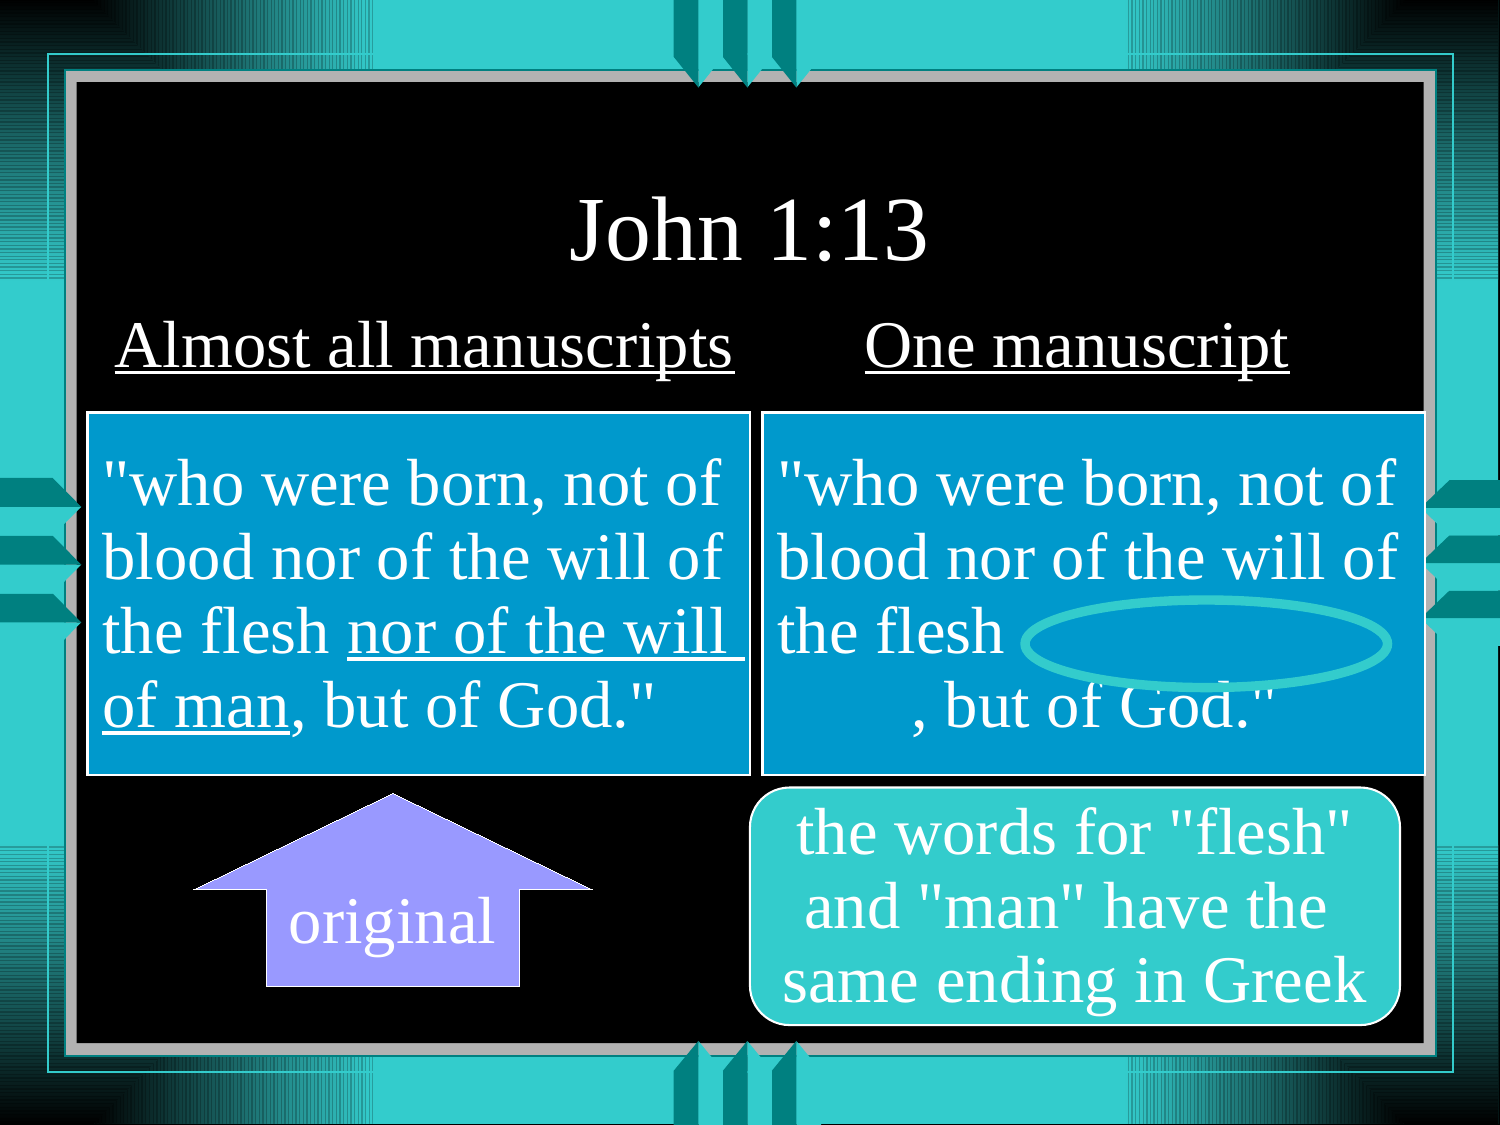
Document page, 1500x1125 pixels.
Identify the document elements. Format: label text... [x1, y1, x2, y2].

title John 1:13 [112, 99, 1388, 288]
text_box "who were born, not of blood nor of the will of the flesh nor of the will of man, but of God." [87, 412, 751, 775]
text_box Almost all manuscripts [99, 299, 751, 390]
text_box original [193, 793, 593, 987]
text_box One manuscript [849, 299, 1363, 390]
text_box the words for "flesh" and "man" have the same ending in Greek [749, 787, 1401, 1026]
text_box "who were born, not of blood nor of the will of the flesh , but of God." [762, 412, 1426, 775]
